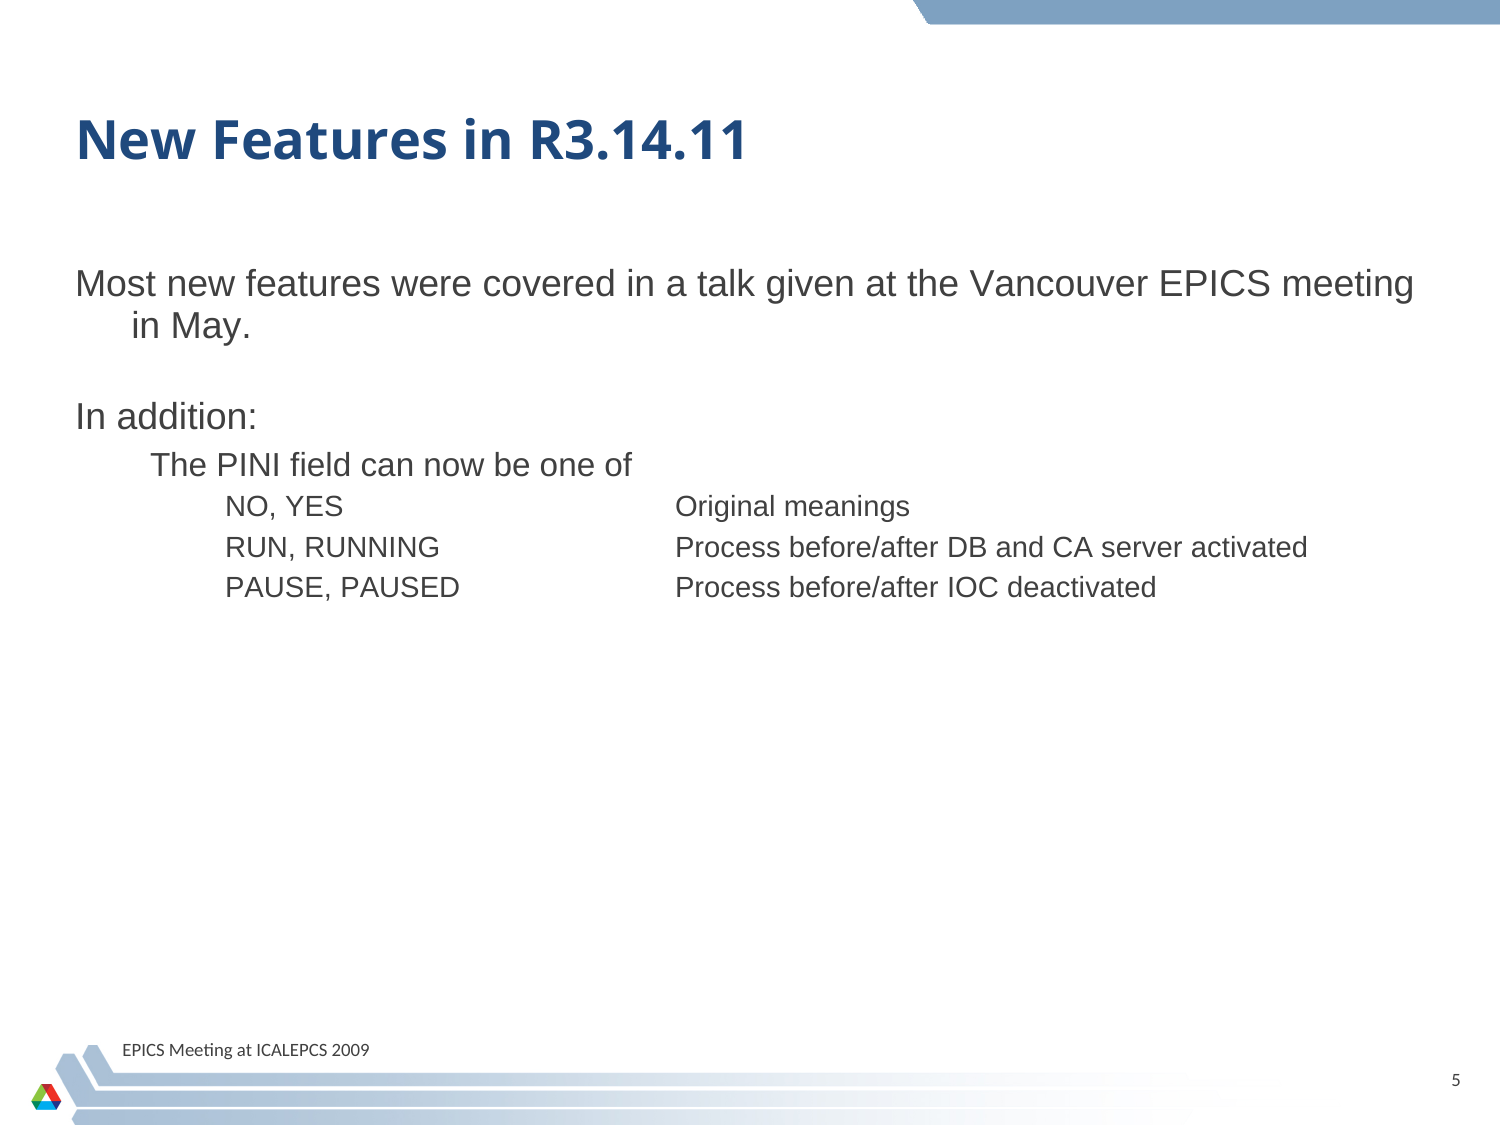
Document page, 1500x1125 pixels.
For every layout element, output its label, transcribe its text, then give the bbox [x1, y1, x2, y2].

picture [0, 1037, 1500, 1125]
list Most new features were covered in a talk given at the Vancouver EPICS meeting in May. In addition: The PINI field can now be one of NO, YES Original meanings RUN, RUNNING Process before/after DB and CA server activated PAUSE, PAUSED Process before/after IOC deactivated [75, 262, 1426, 1006]
picture [0, 0, 1500, 26]
title New Features in R3.14.11 [75, 45, 1426, 233]
